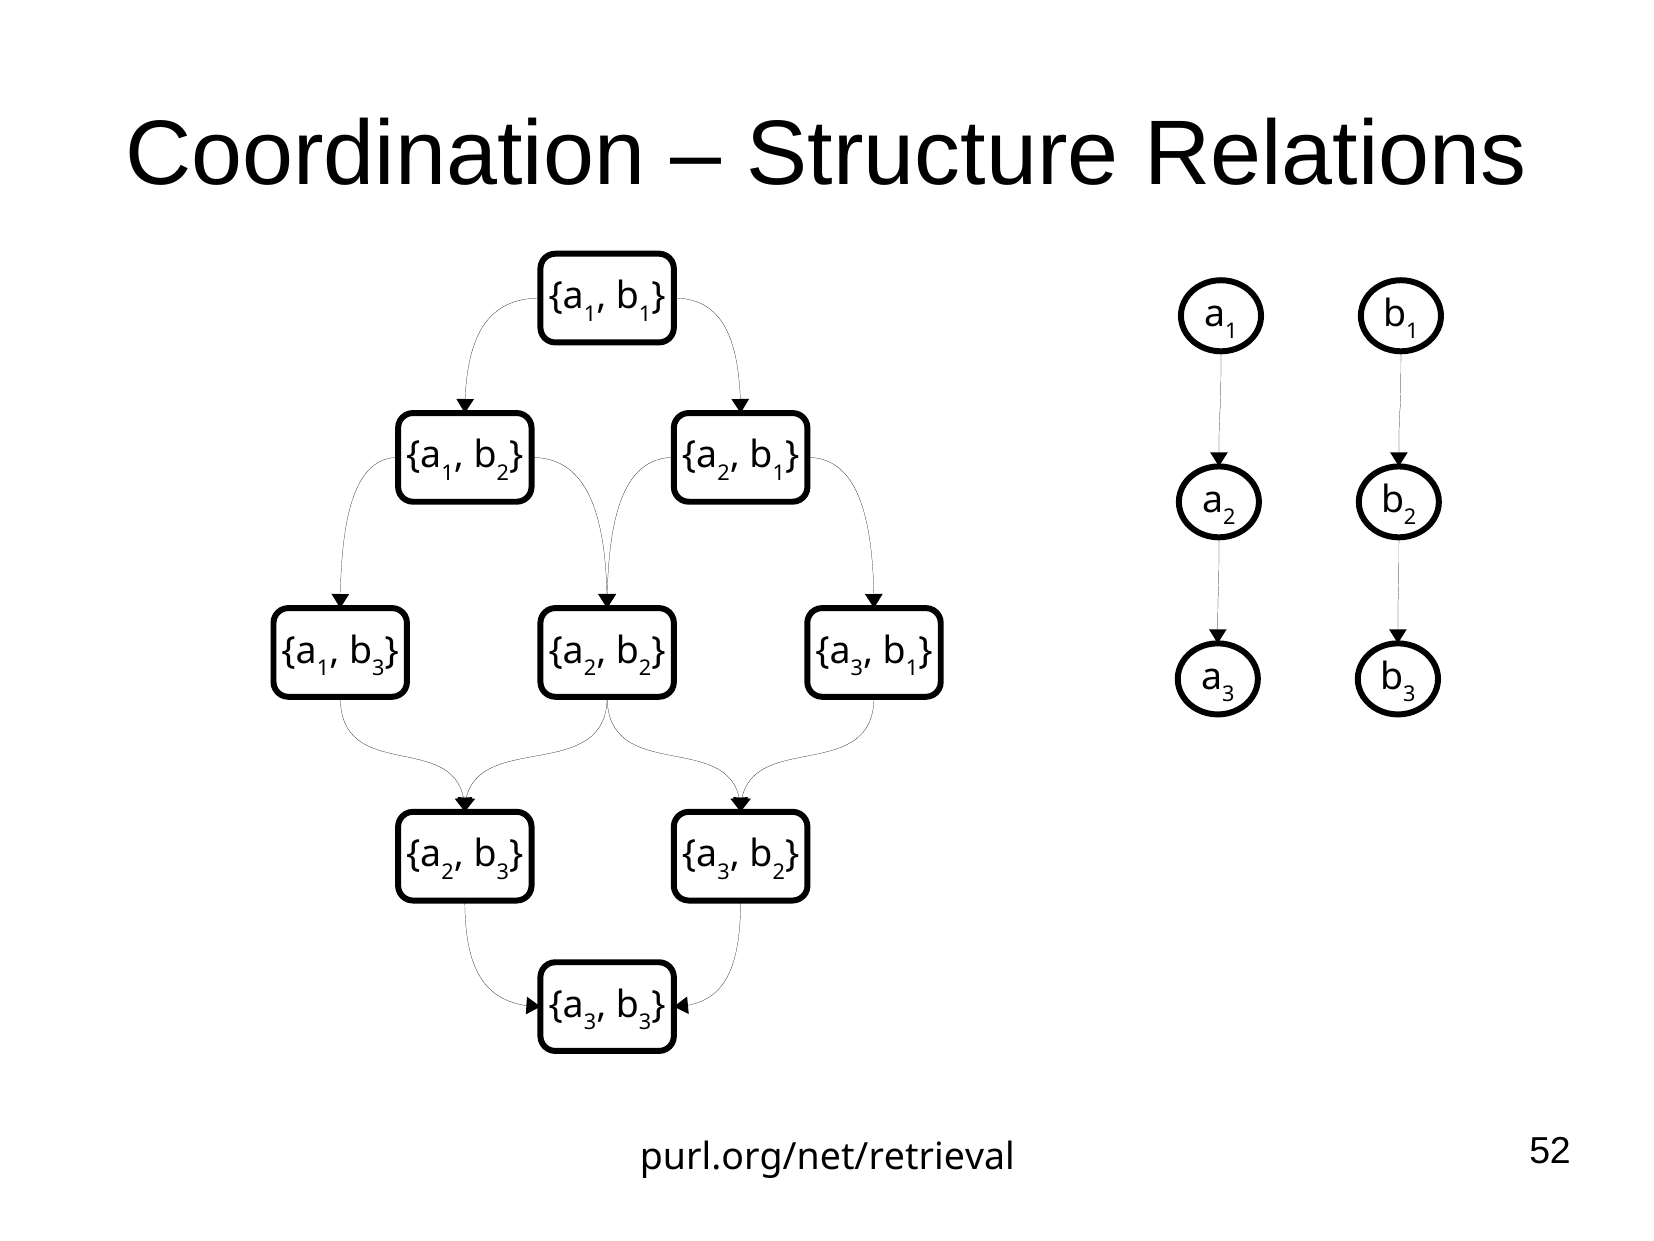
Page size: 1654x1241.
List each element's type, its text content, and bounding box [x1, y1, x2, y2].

title Coordination – Structure Relations [82, 49, 1571, 257]
text_box b1 [1360, 280, 1442, 352]
text_box a3 [1177, 643, 1258, 715]
text_box {a2, b1} [673, 413, 808, 502]
text_box a2 [1178, 466, 1259, 538]
text_box {a3, b2} [673, 811, 808, 901]
text_box {a2, b2} [540, 608, 674, 697]
text_box {a3, b1} [807, 608, 941, 697]
text_box {a2, b3} [398, 811, 532, 901]
text_box {a1, b2} [398, 413, 532, 502]
text_box {a1, b3} [273, 608, 407, 697]
text_box {a1, b1} [540, 253, 674, 343]
text_box a1 [1180, 280, 1262, 352]
text_box b2 [1358, 466, 1439, 538]
text_box b3 [1357, 643, 1439, 715]
text_box {a3, b3} [540, 962, 674, 1051]
